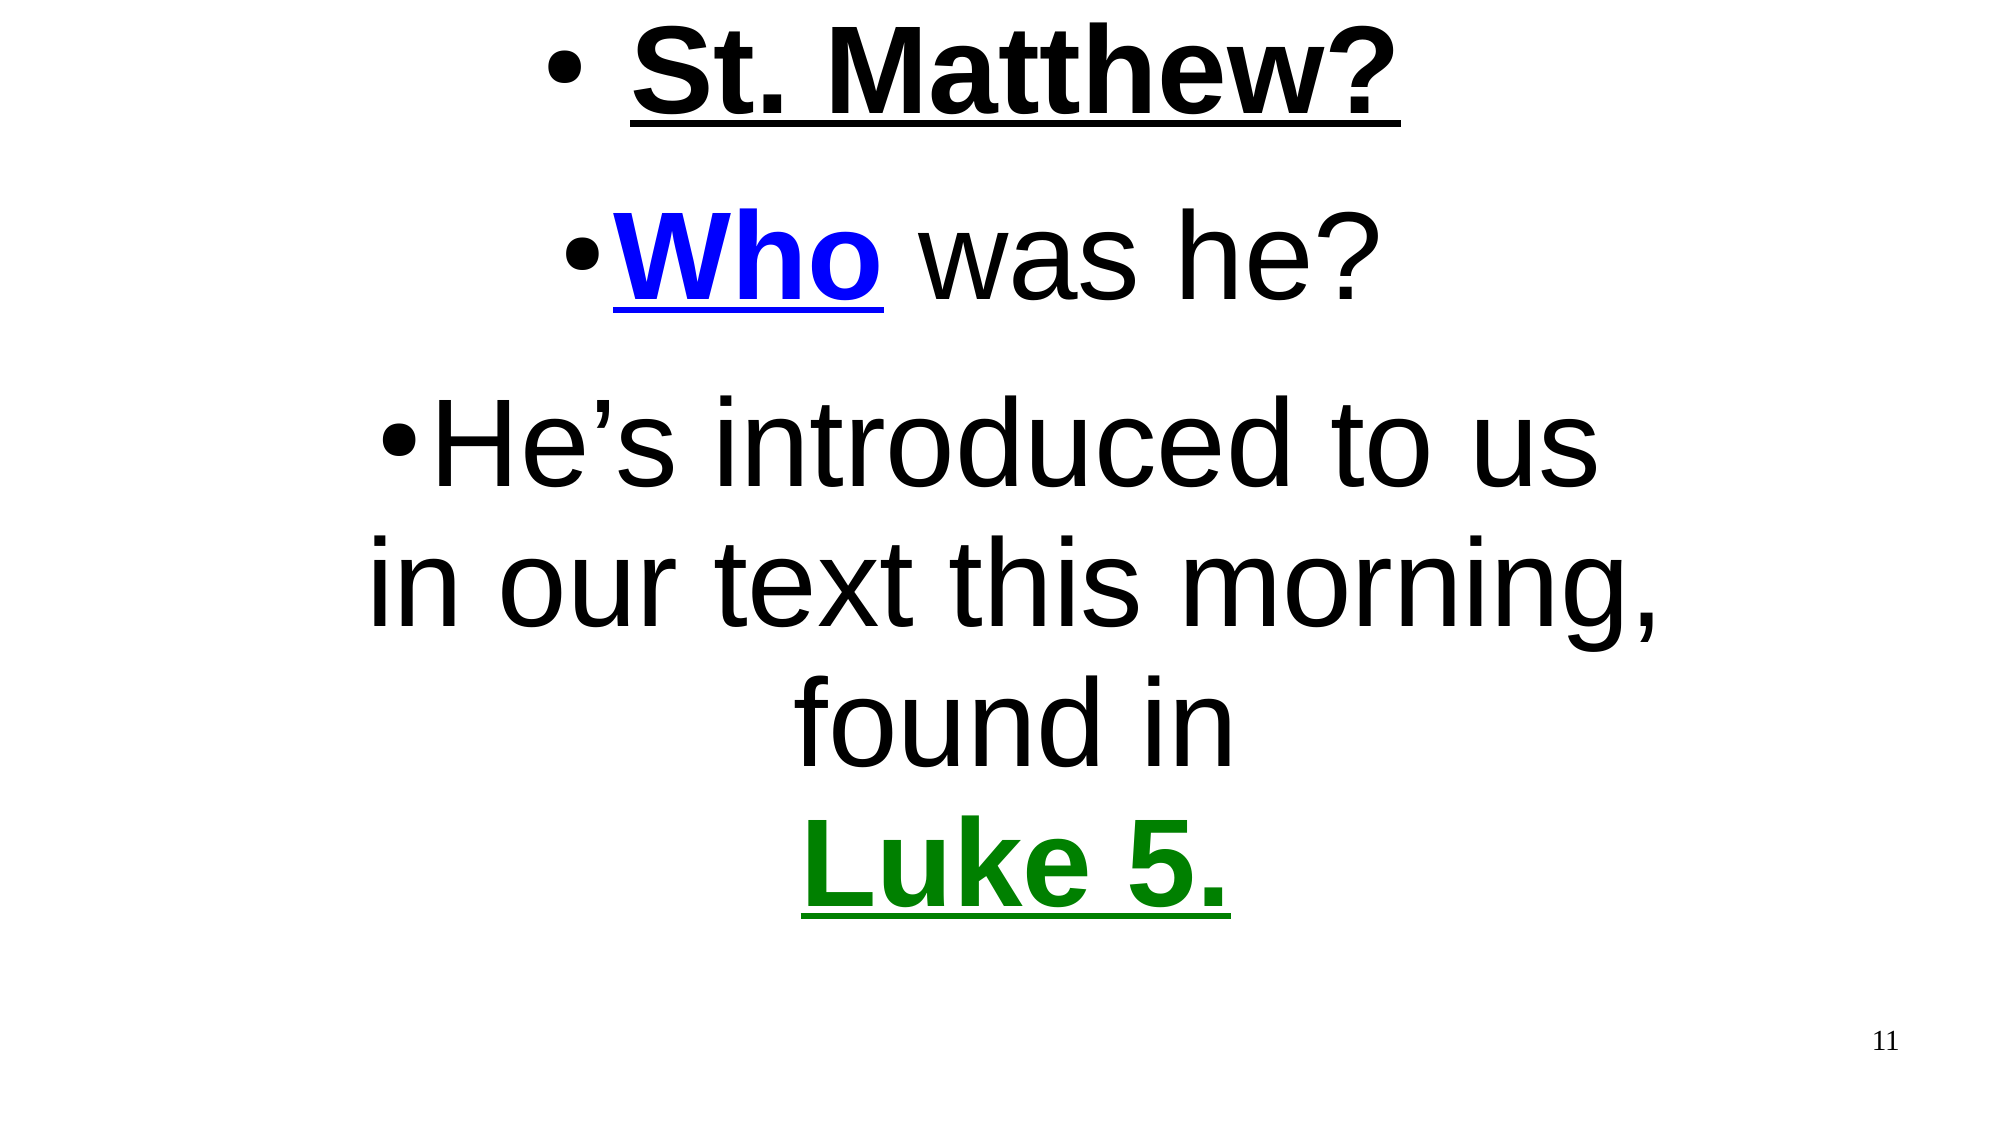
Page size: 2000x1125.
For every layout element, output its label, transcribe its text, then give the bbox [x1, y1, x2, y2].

list St. Matthew? Who was he? He’s introduced to us in our text this morning, found in Luke 5. [0, 0, 1996, 1123]
